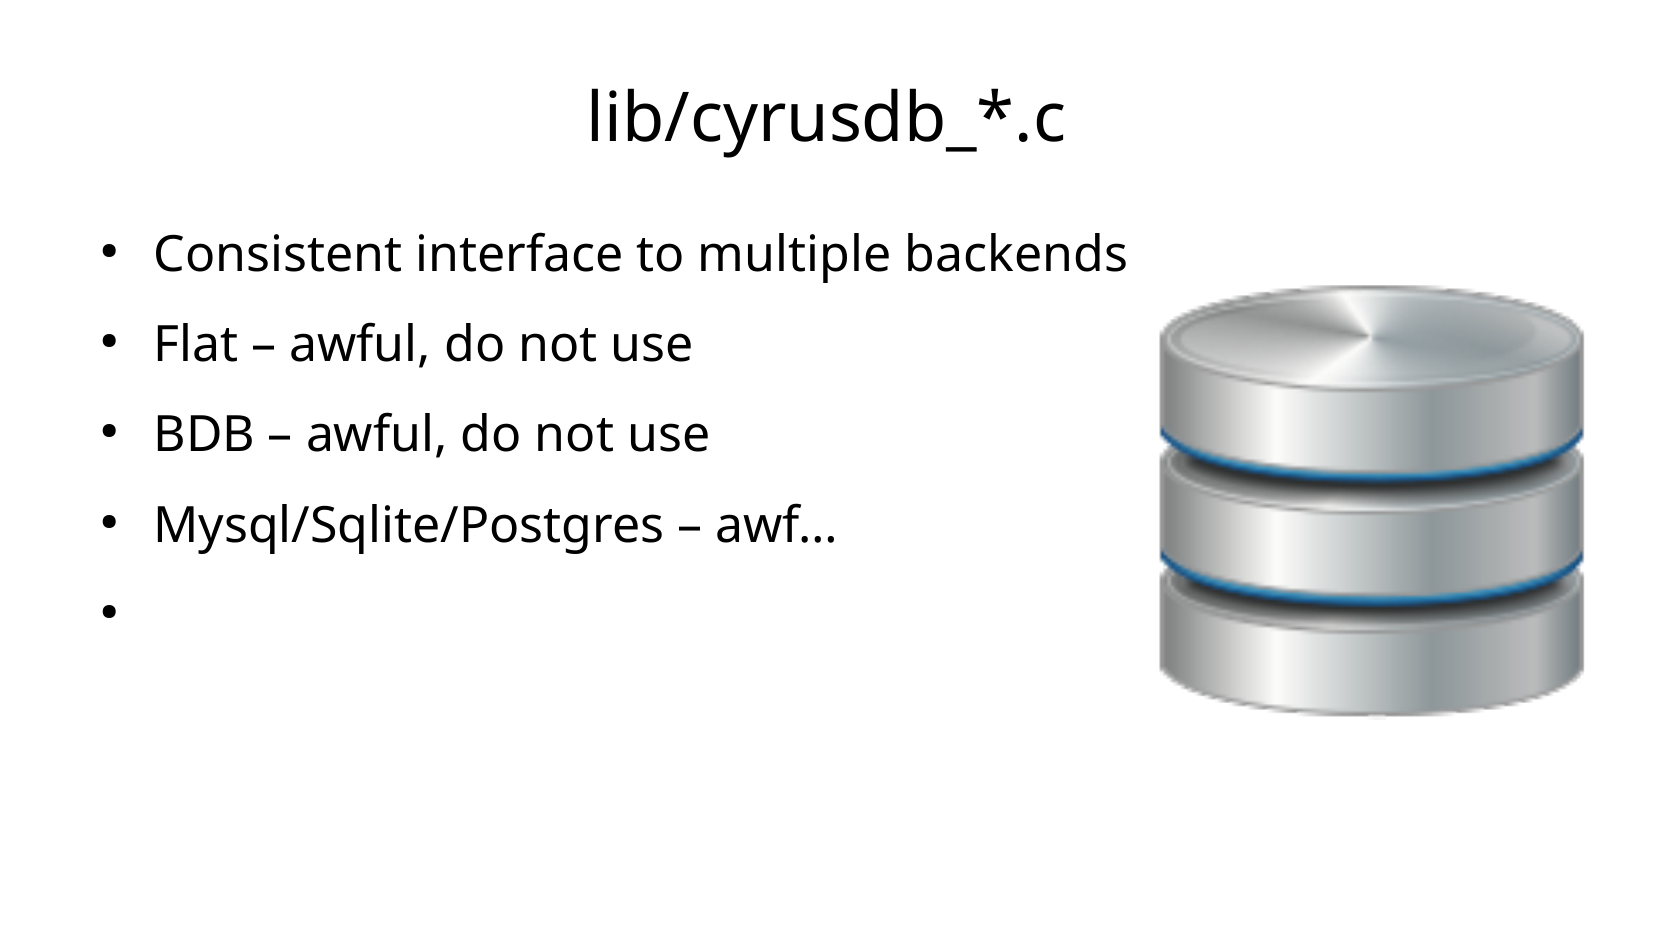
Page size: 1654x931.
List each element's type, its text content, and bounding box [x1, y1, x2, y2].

list Consistent interface to multiple backends Flat – awful, do not use BDB – awful, do not use Mysql/Sqlite/Postgres – awf… [82, 217, 1571, 758]
title lib/cyrusdb_*.c [82, 37, 1571, 193]
picture [1155, 284, 1591, 721]
